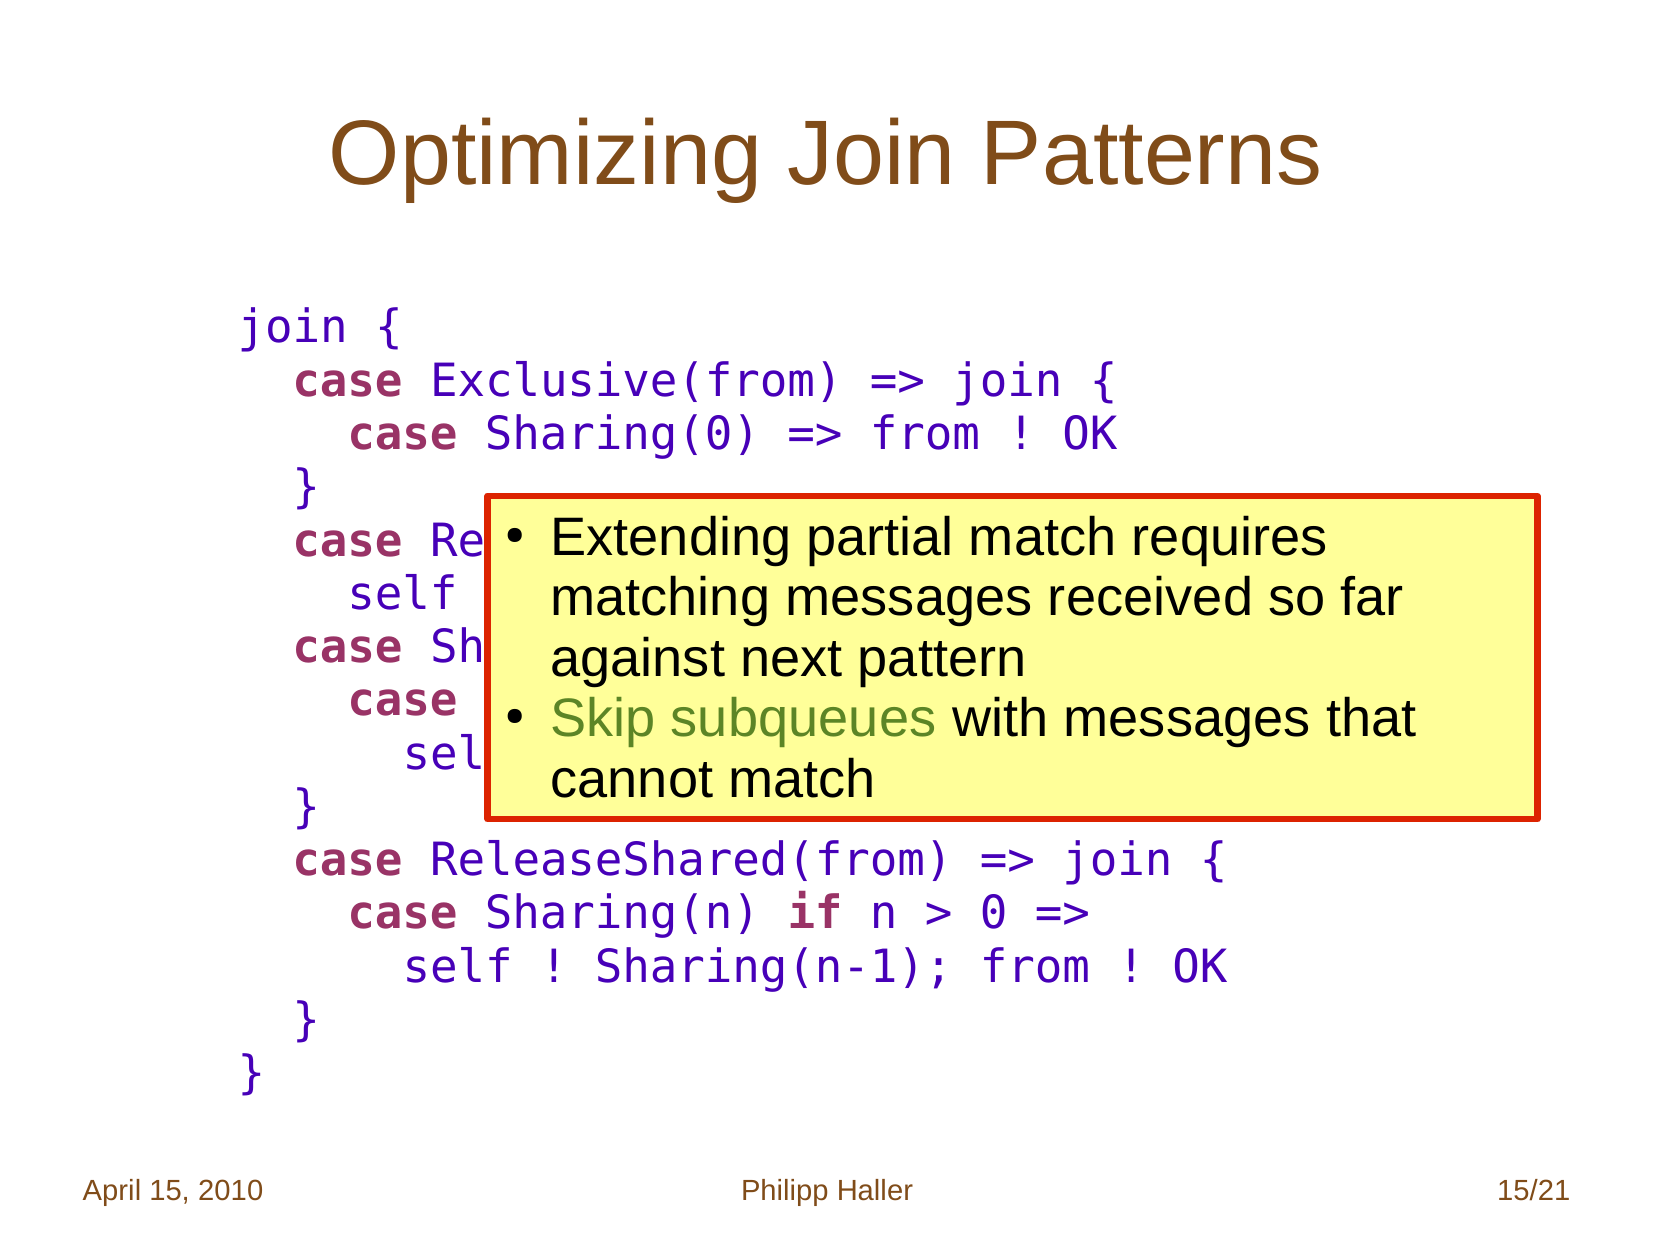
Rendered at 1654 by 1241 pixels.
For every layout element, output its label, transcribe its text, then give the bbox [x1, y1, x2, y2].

text_box Extending partial match requires matching messages received so far against next pattern Skip subqueues with messages that cannot match [487, 495, 1538, 820]
text_box join { case Exclusive(from) => join { case Sharing(0) => from ! OK } case ReleaseExclusive(from: Reactor) => self ! Sharing(0); from ! OK case Shared(from: Reactor) => join { case Sharing(n) => self ! Sharing(n+1); from ! OK } case ReleaseShared(from) => join { case Sharing(n) if n > 0 => self ! Sharing(n-1); from ! OK } } [222, 293, 1431, 1089]
title Optimizing Join Patterns [82, 49, 1571, 257]
